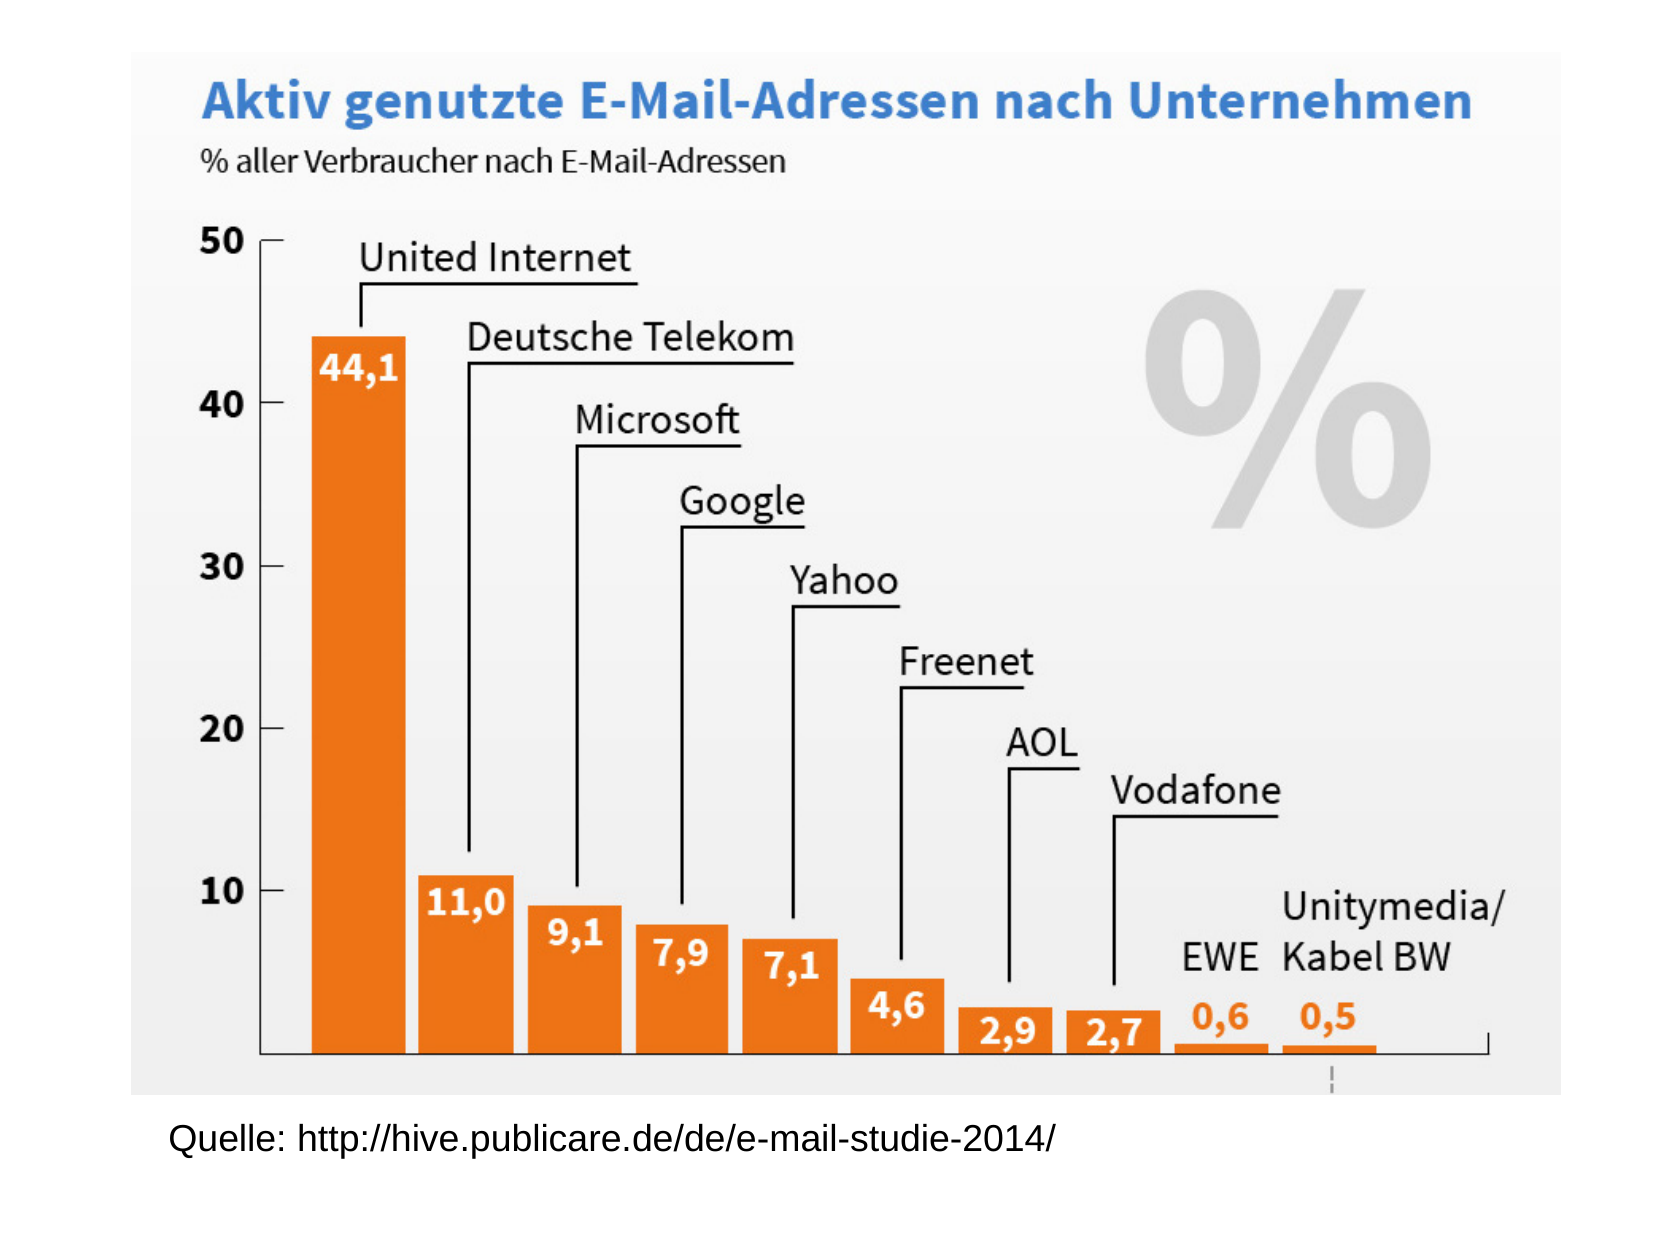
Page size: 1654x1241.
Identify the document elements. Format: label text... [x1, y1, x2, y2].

text_box Quelle: http://hive.publicare.de/de/e-mail-studie-2014/ [153, 1110, 1072, 1168]
picture [131, 52, 1561, 1095]
